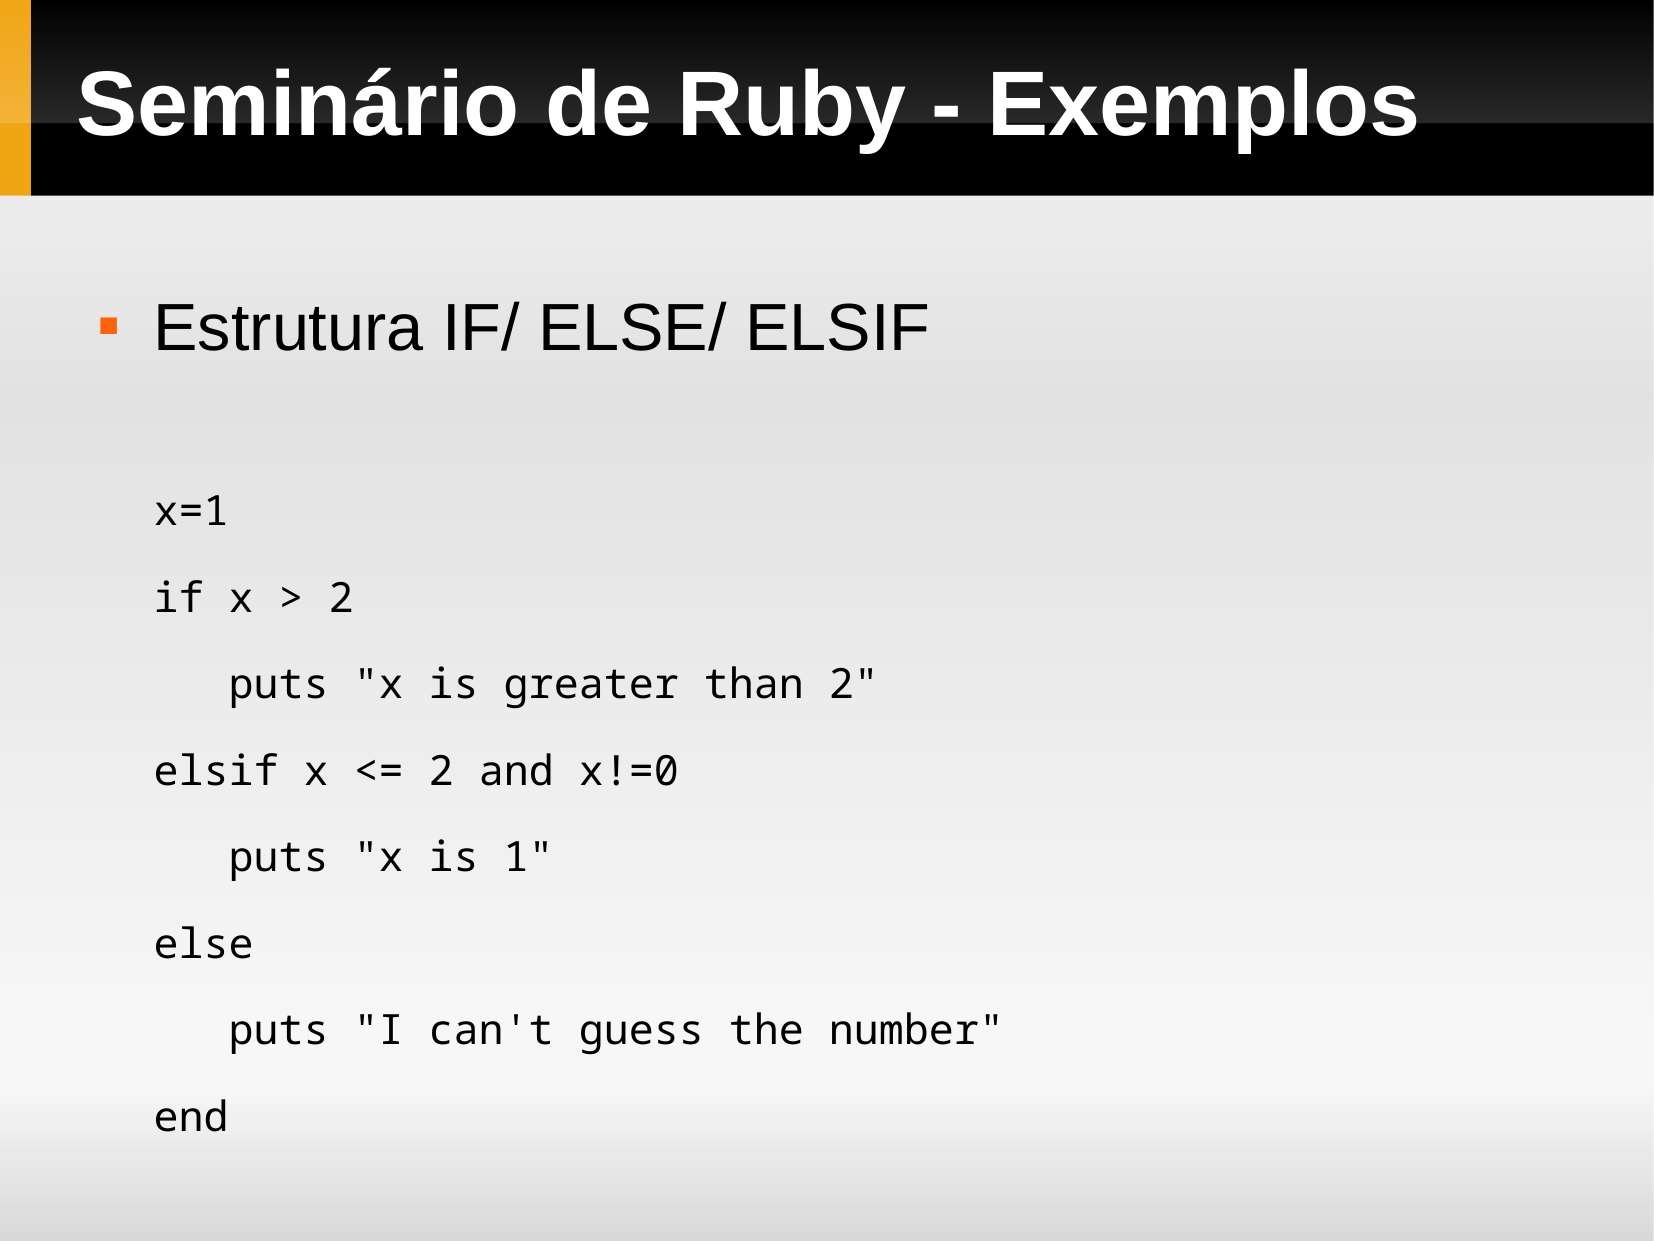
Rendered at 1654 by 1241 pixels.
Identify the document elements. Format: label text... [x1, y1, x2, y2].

title Seminário de Ruby - Exemplos [76, 7, 1565, 200]
picture [0, 0, 1654, 1241]
list Estrutura IF/ ELSE/ ELSIF x=1 if x > 2 puts "x is greater than 2" elsif x <= 2 and x!=0 puts "x is 1" else puts "I can't guess the number" end [82, 290, 1571, 1094]
